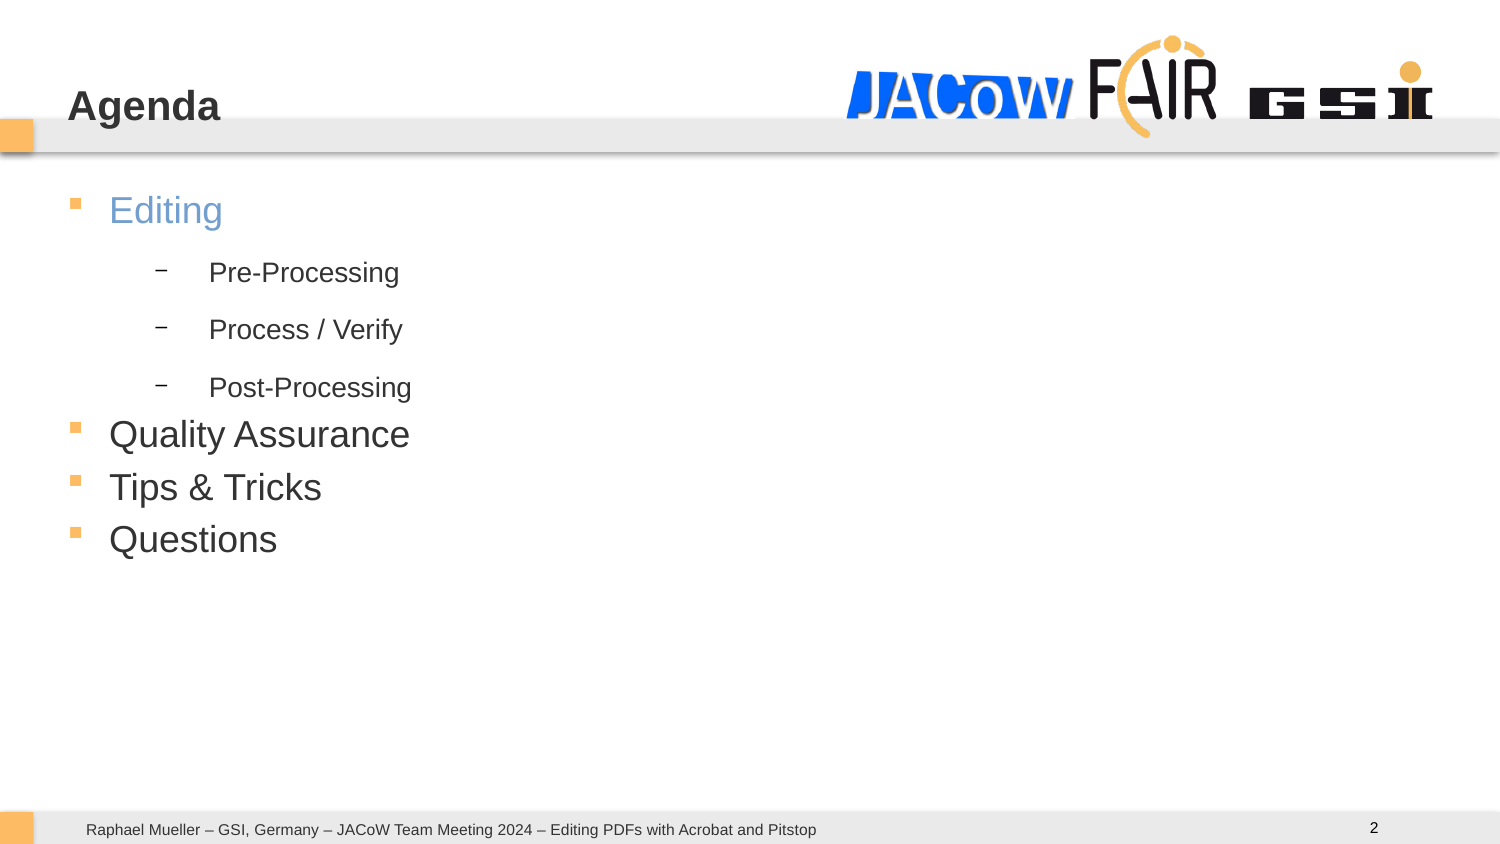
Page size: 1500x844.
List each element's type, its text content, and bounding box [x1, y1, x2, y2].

picture [1248, 59, 1434, 119]
list Editing Pre-Processing Process / Verify Post-Processing Quality Assurance Tips & Tricks Questions [52, 178, 1434, 782]
picture [1048, 69, 1075, 119]
list Agenda [52, 21, 1048, 137]
picture [1089, 33, 1217, 140]
title [0, 38, 1006, 135]
